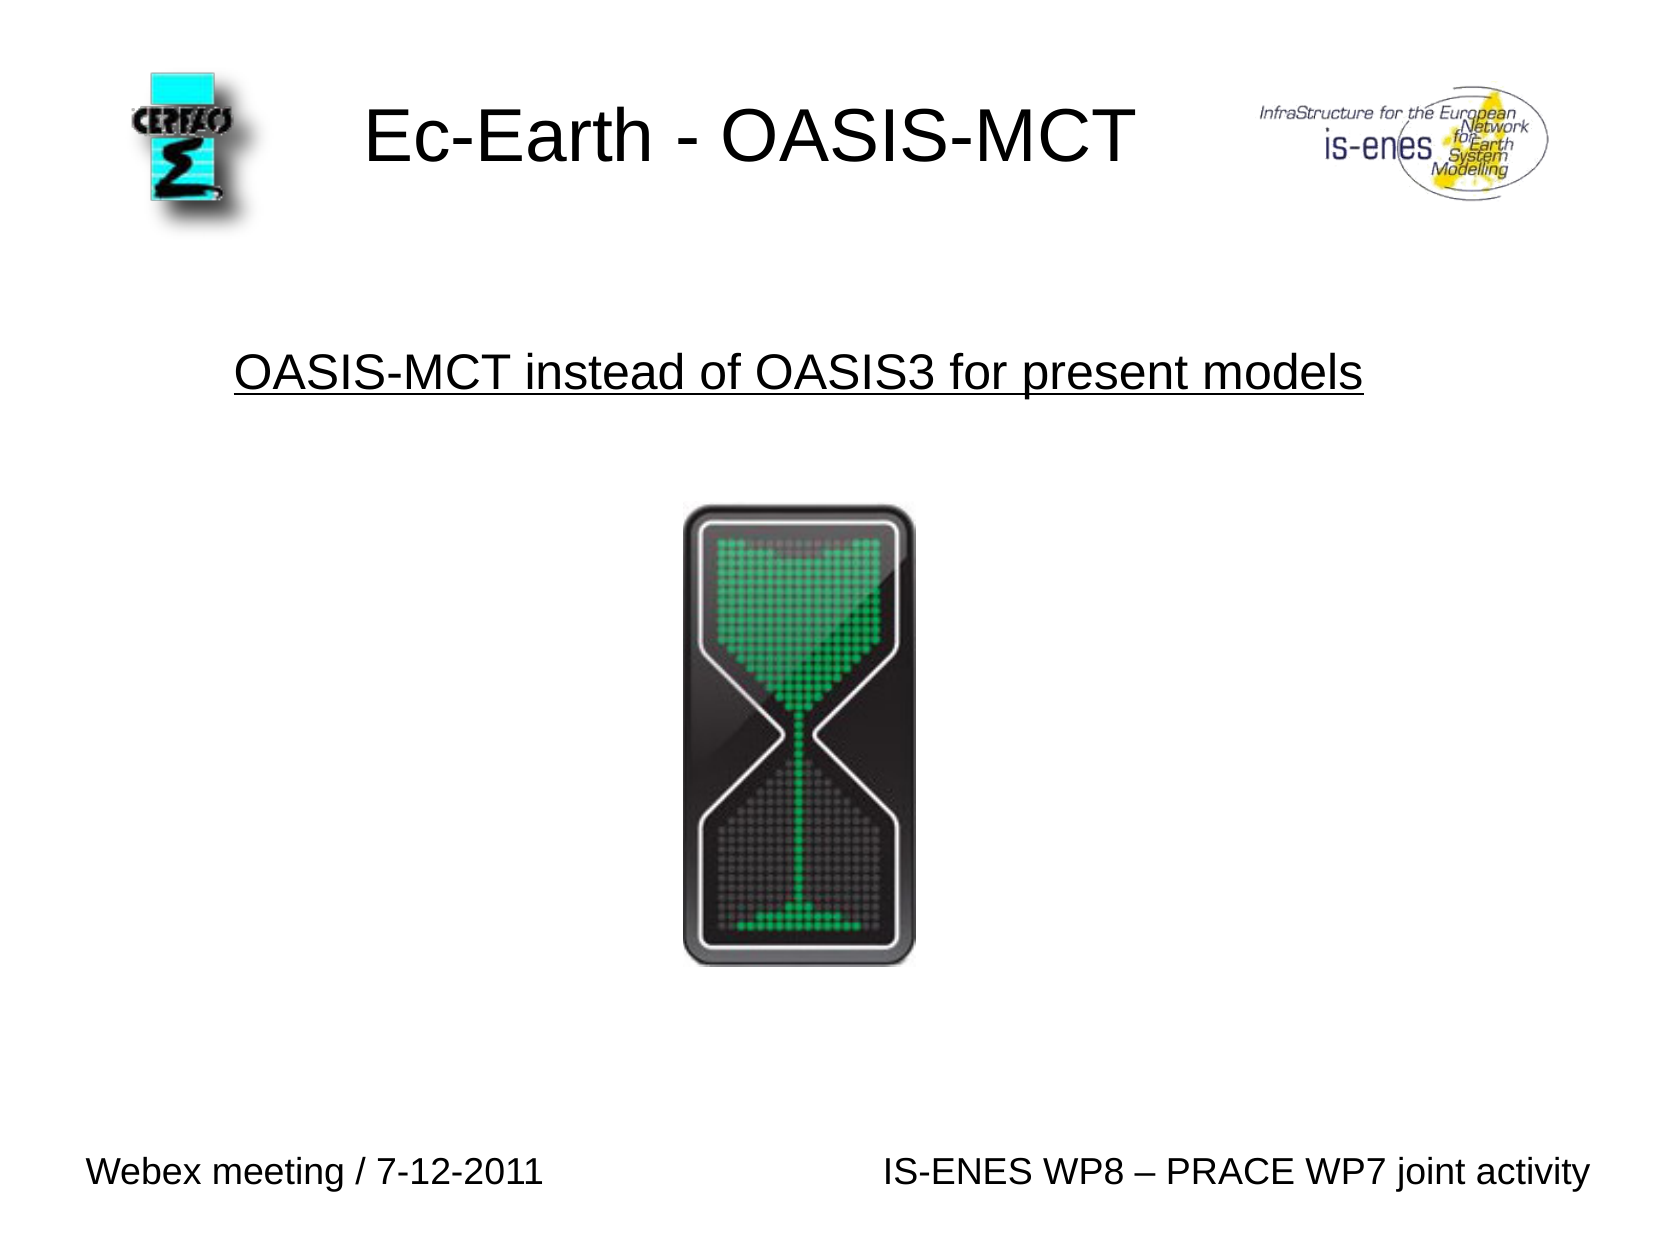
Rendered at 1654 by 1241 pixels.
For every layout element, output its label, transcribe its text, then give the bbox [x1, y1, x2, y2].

picture [118, 59, 282, 249]
picture [1255, 81, 1549, 204]
picture [683, 501, 916, 967]
text_box OASIS-MCT instead of OASIS3 for present models [218, 337, 1380, 410]
